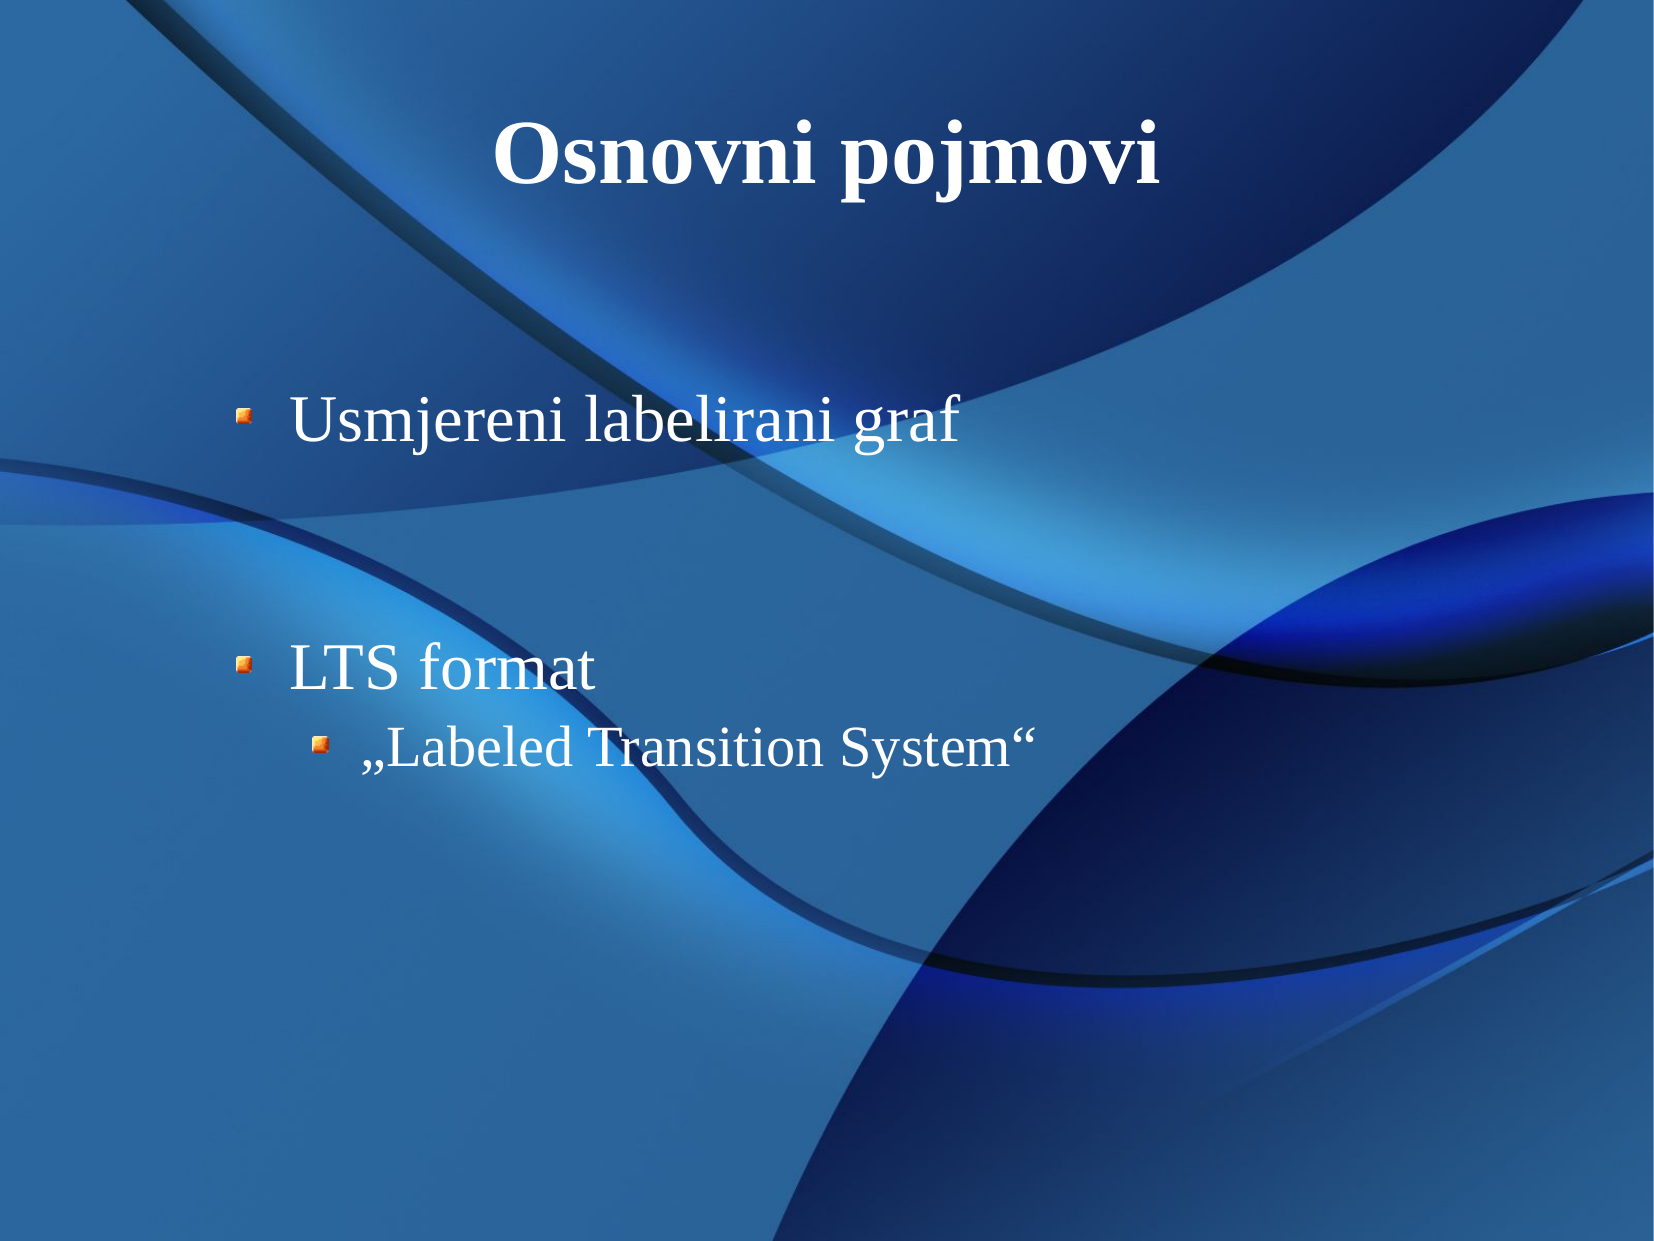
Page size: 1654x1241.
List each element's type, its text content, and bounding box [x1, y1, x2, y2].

title Osnovni pojmovi [82, 49, 1571, 257]
picture [0, 0, 1654, 1241]
list Usmjereni labelirani graf LTS format „Labeled Transition System“ [147, 290, 1506, 1094]
